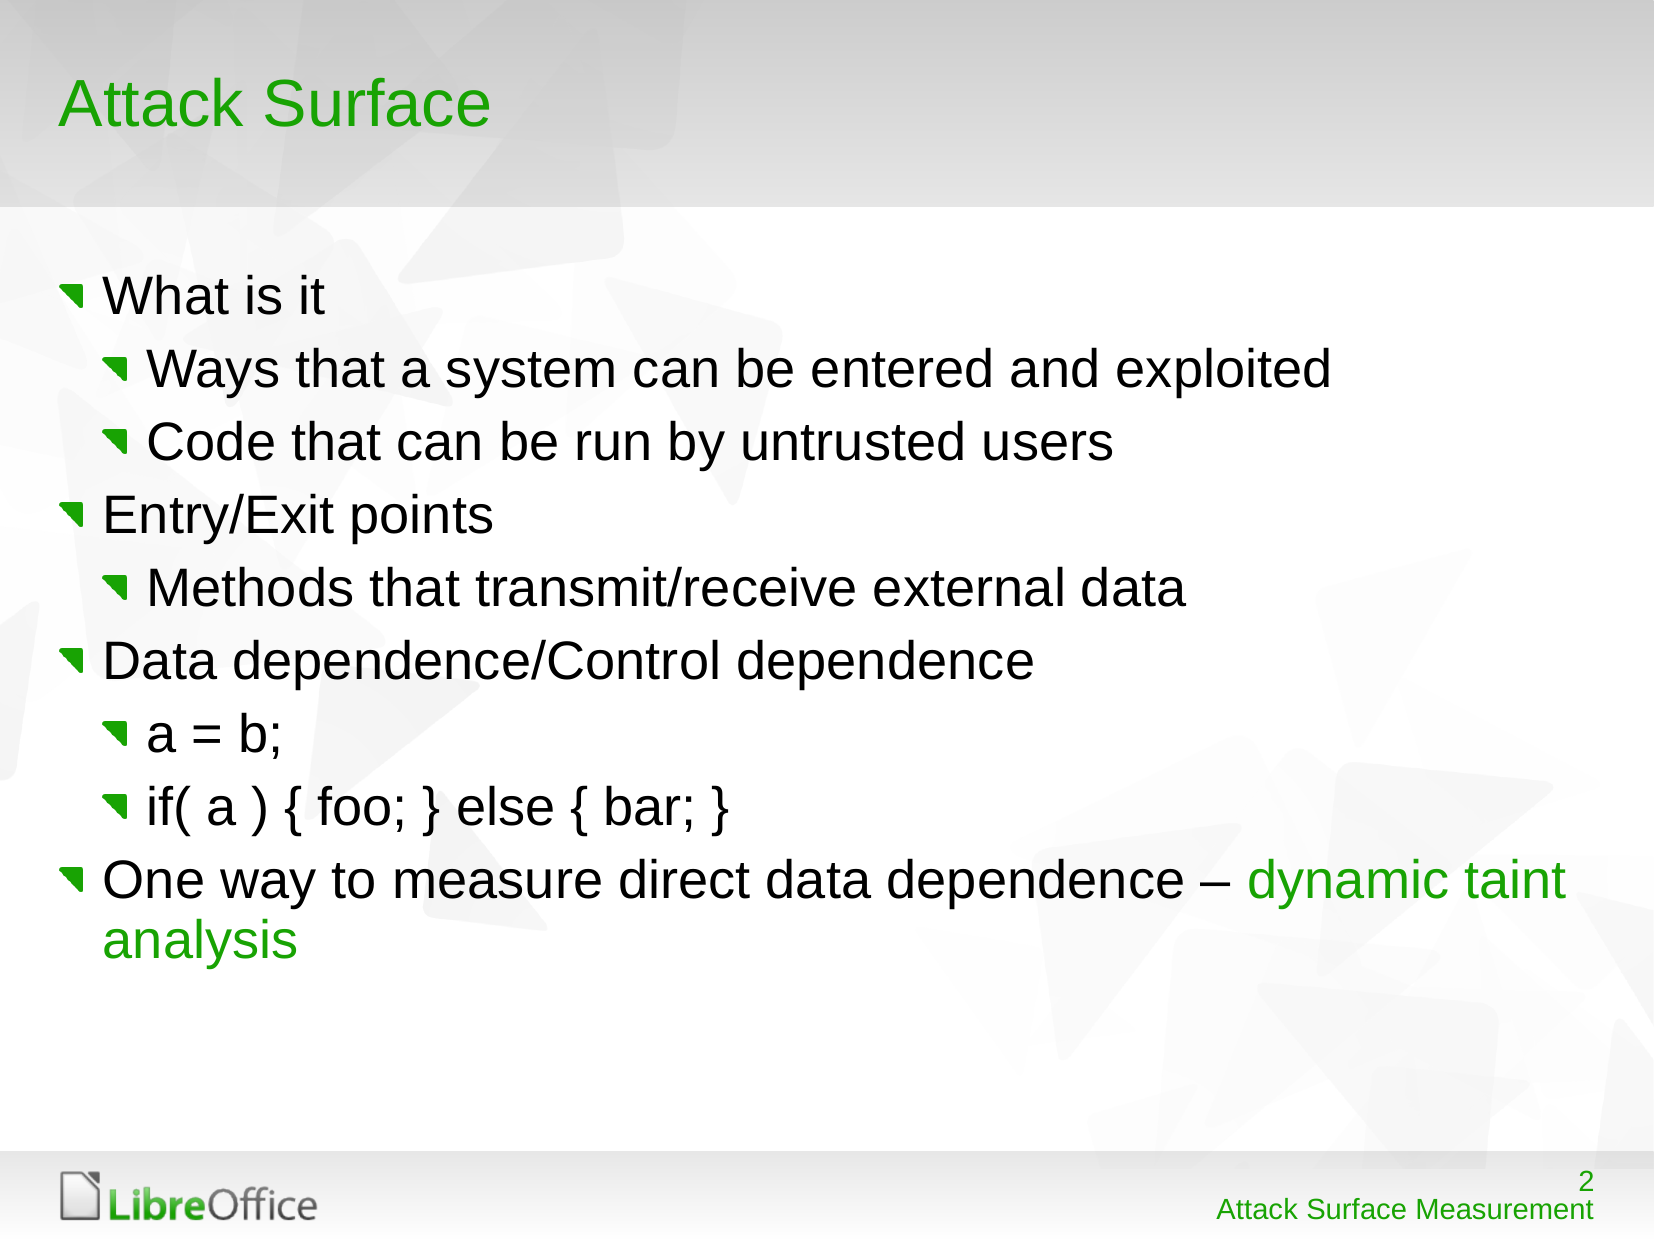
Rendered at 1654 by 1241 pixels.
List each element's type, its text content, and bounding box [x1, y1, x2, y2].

picture [41, 1152, 337, 1240]
list What is it Ways that a system can be entered and exploited Code that can be run by untrusted users Entry/Exit points Methods that transmit/receive external data Data dependence/Control dependence a = b; if( a ) { foo; } else { bar; } One way to measure direct data dependence – dynamic taint analysis [59, 265, 1595, 1114]
picture [915, 548, 1654, 1169]
picture [0, 0, 783, 931]
title Attack Surface [59, 29, 1595, 178]
